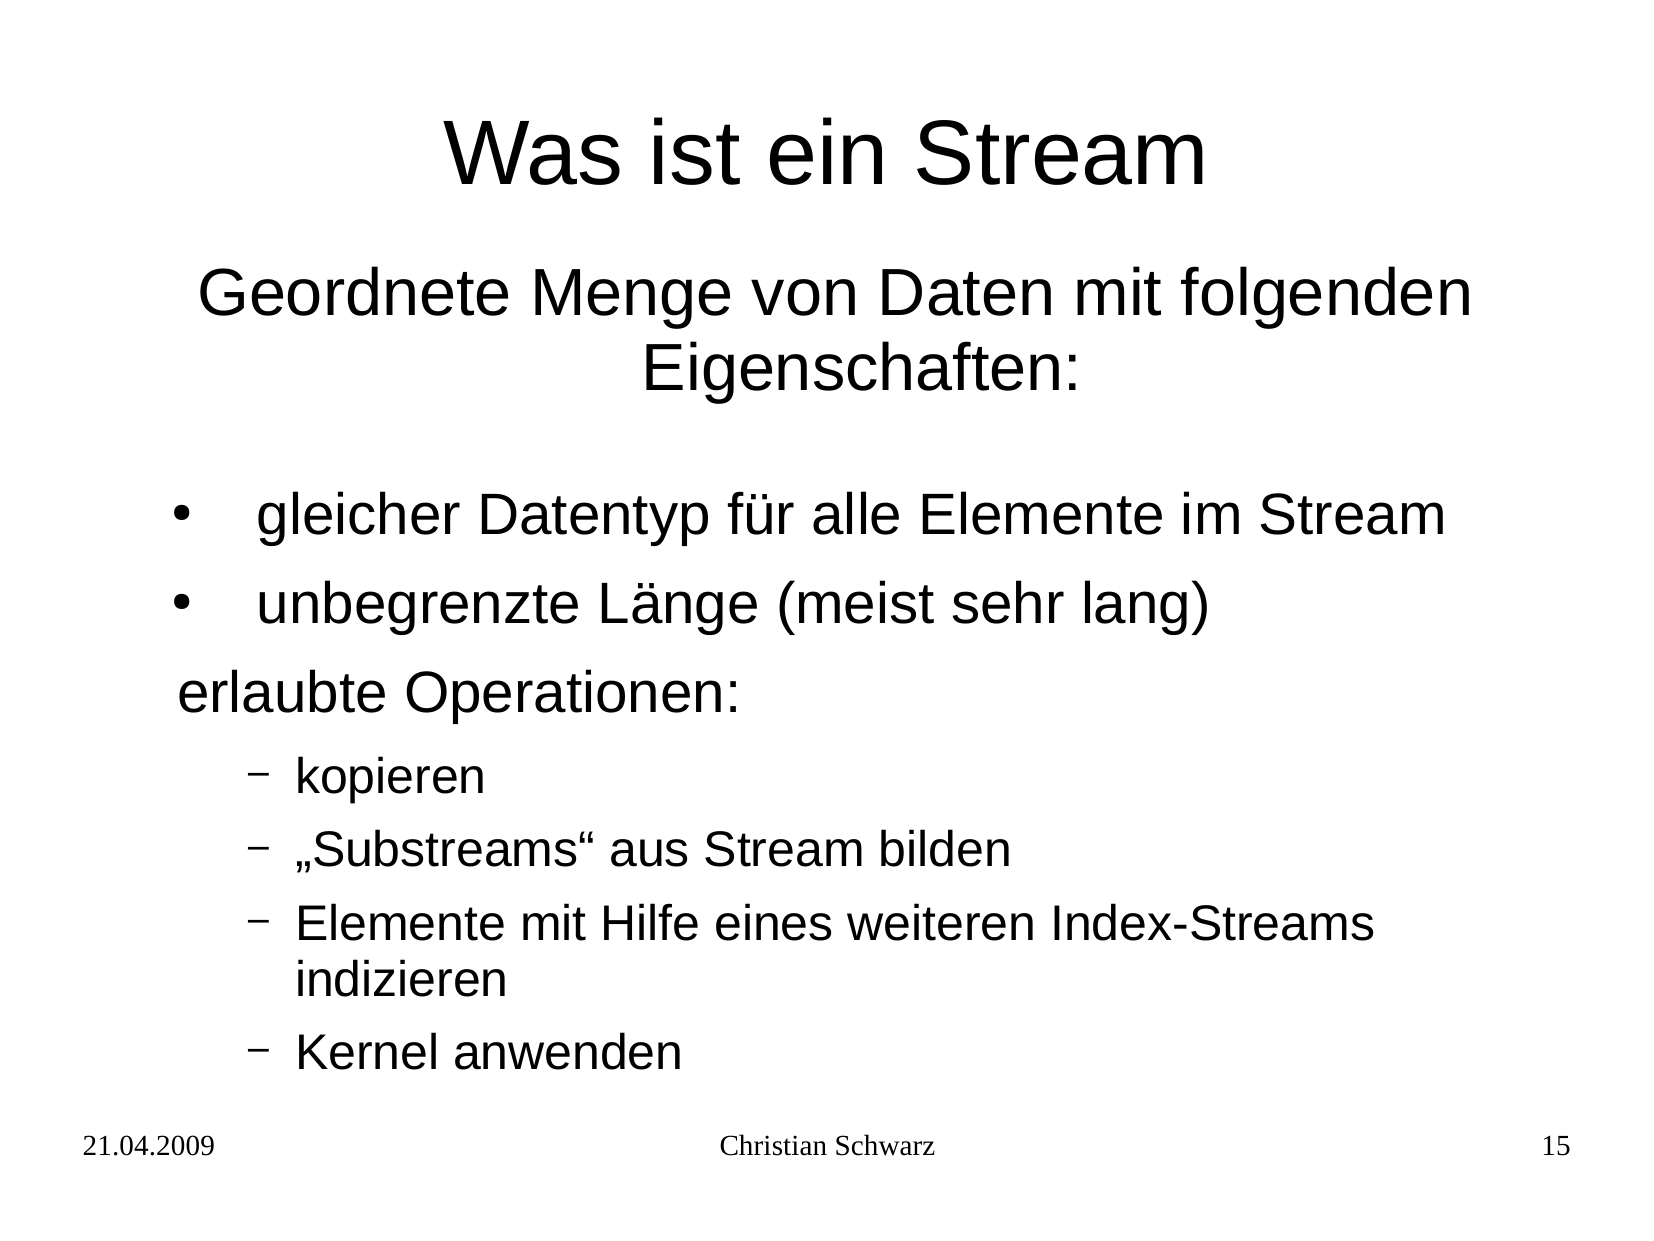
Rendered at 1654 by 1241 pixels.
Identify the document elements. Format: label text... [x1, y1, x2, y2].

list Geordnete Menge von Daten mit folgenden Eigenschaften: gleicher Datentyp für alle Elemente im Stream unbegrenzte Länge (meist sehr lang) erlaubte Operationen: kopieren „Substreams“ aus Stream bilden Elemente mit Hilfe eines weiteren Index-Streams indizieren Kernel anwenden [82, 254, 1571, 1081]
title Was ist ein Stream [82, 49, 1571, 254]
